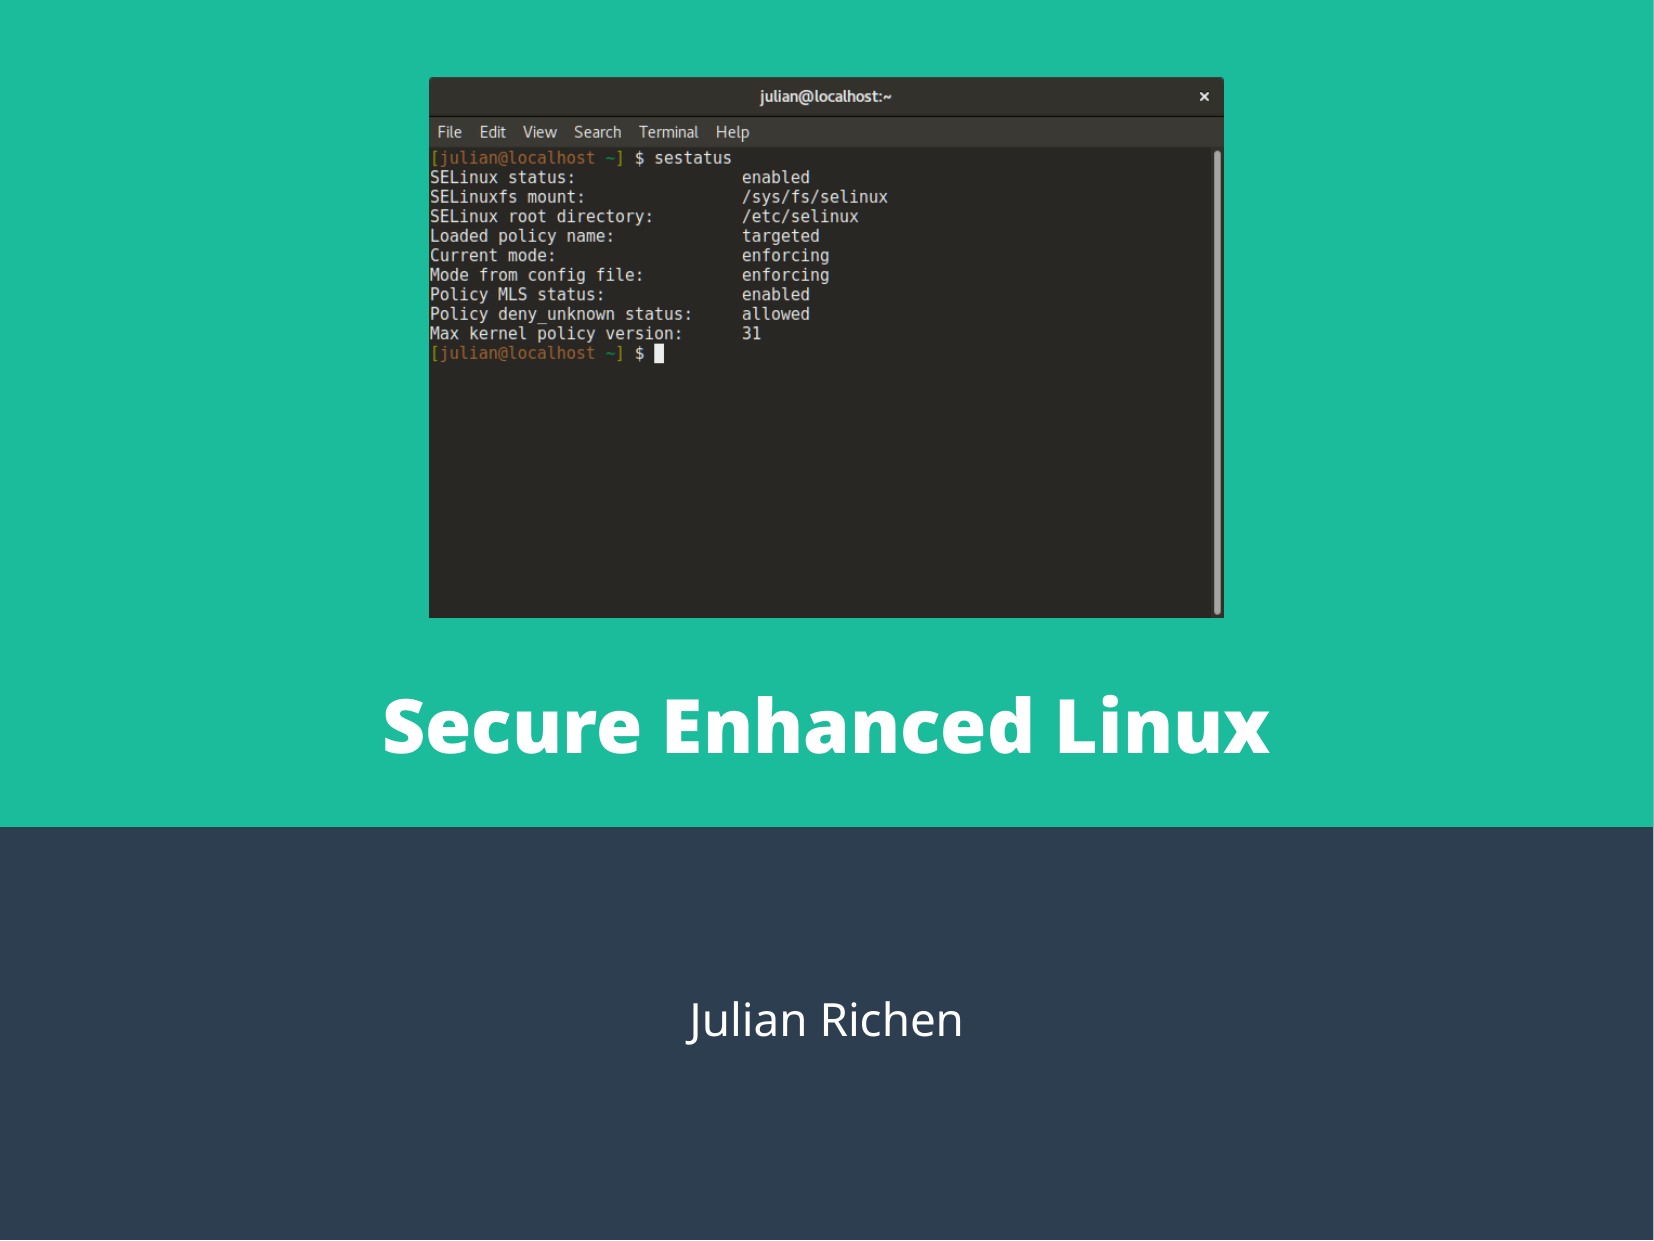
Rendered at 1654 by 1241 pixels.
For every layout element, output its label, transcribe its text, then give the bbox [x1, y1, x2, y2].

picture [429, 77, 1224, 618]
subtitle Julian Richen [59, 856, 1595, 1182]
title Secure Enhanced Linux [59, 620, 1595, 778]
